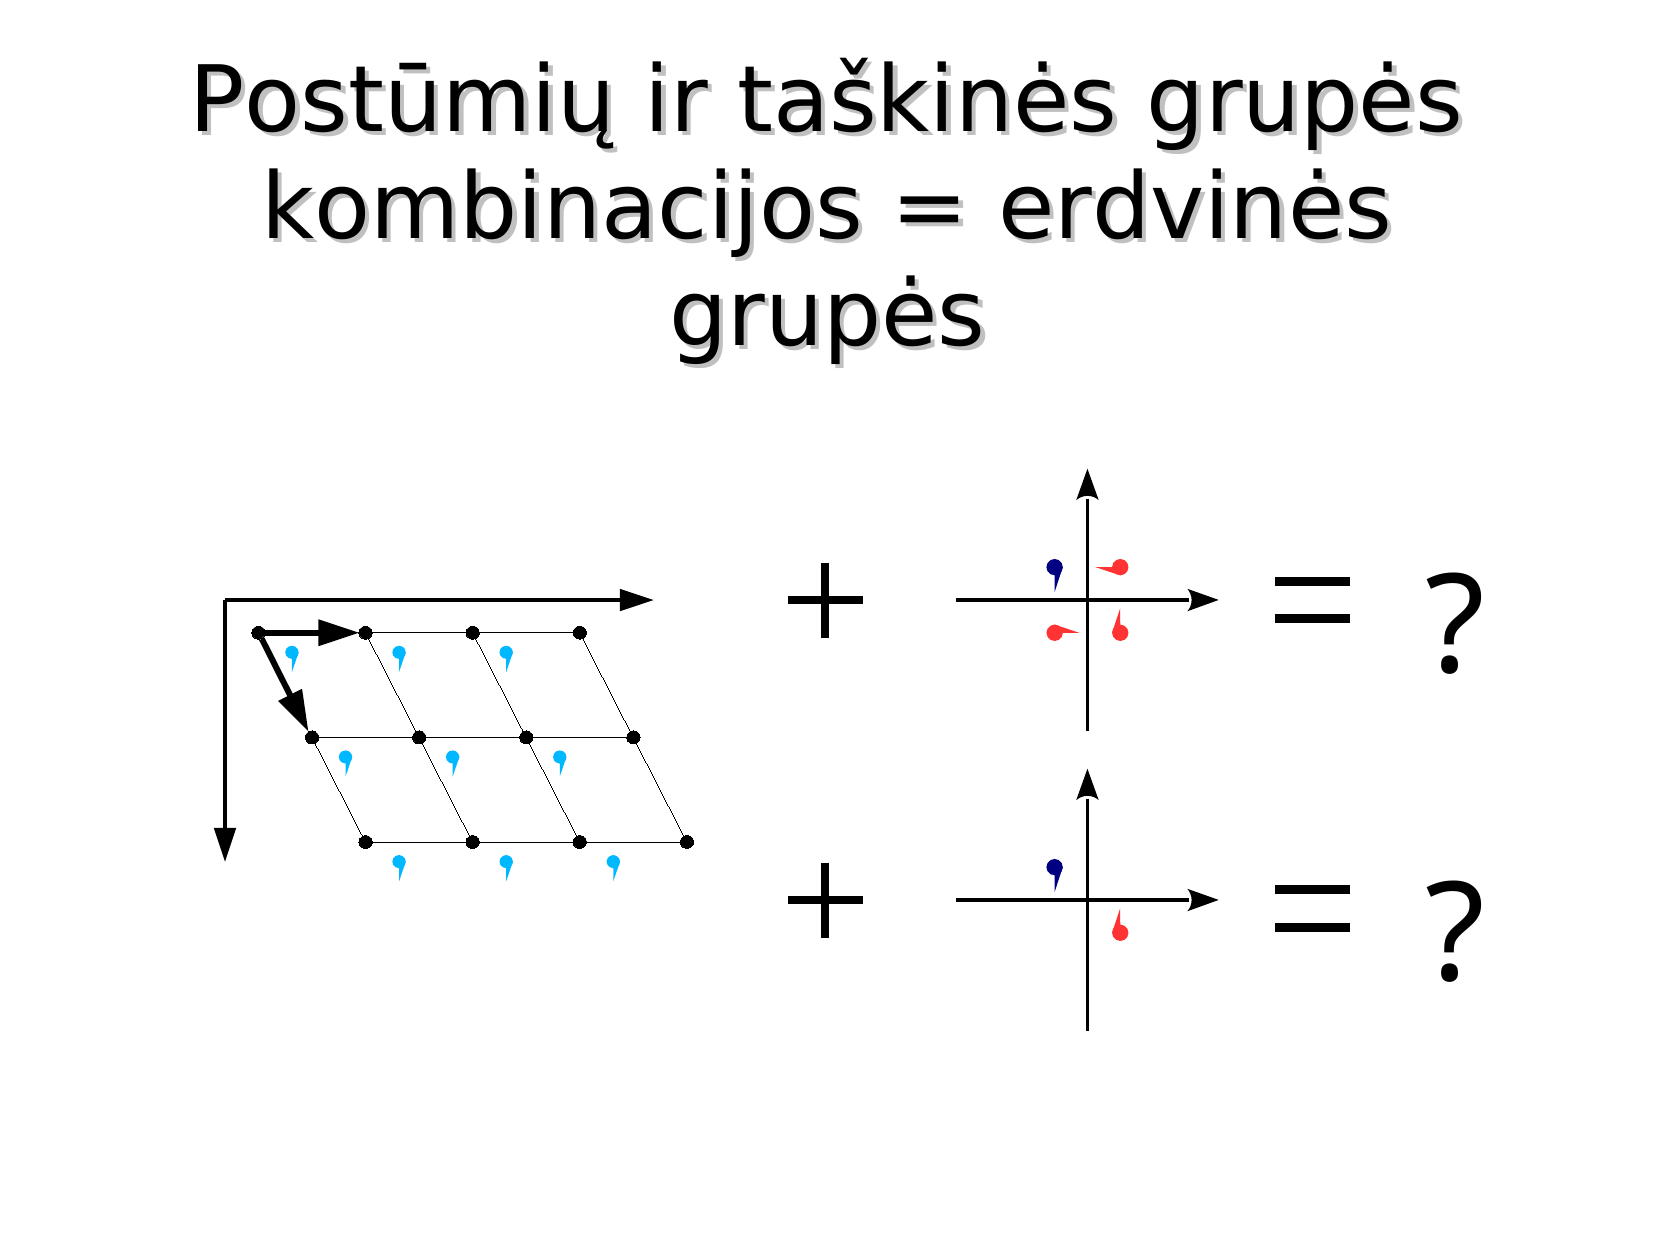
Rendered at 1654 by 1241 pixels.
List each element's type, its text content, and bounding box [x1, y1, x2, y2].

text_box [519, 738, 533, 744]
text_box [412, 738, 426, 744]
text_box [499, 855, 513, 882]
text_box ? [1425, 833, 1501, 1018]
text_box [573, 626, 587, 640]
text_box [1046, 558, 1063, 592]
text_box [573, 843, 587, 849]
text_box [1112, 608, 1129, 641]
text_box [466, 835, 480, 842]
text_box [466, 626, 480, 632]
text_box [466, 633, 480, 640]
text_box [251, 626, 265, 640]
text_box [626, 730, 641, 744]
text_box [1046, 624, 1080, 641]
text_box [359, 626, 373, 640]
text_box [305, 730, 319, 744]
text_box [499, 645, 513, 672]
text_box [392, 855, 406, 882]
text_box [680, 835, 694, 849]
text_box [445, 750, 460, 777]
text_box [338, 750, 353, 777]
title Postūmių ir taškinės grupės kombinacijos = erdvinės grupės [121, 45, 1534, 368]
text_box [553, 750, 567, 777]
text_box [392, 645, 406, 672]
text_box [466, 843, 480, 849]
text_box [358, 835, 373, 849]
text_box ? [1425, 525, 1501, 709]
text_box [519, 730, 533, 737]
text_box [1046, 858, 1063, 892]
text_box [412, 730, 426, 737]
text_box [1112, 908, 1129, 941]
text_box [1095, 558, 1129, 576]
text_box [573, 835, 587, 842]
text_box [285, 645, 299, 672]
text_box [606, 855, 621, 882]
